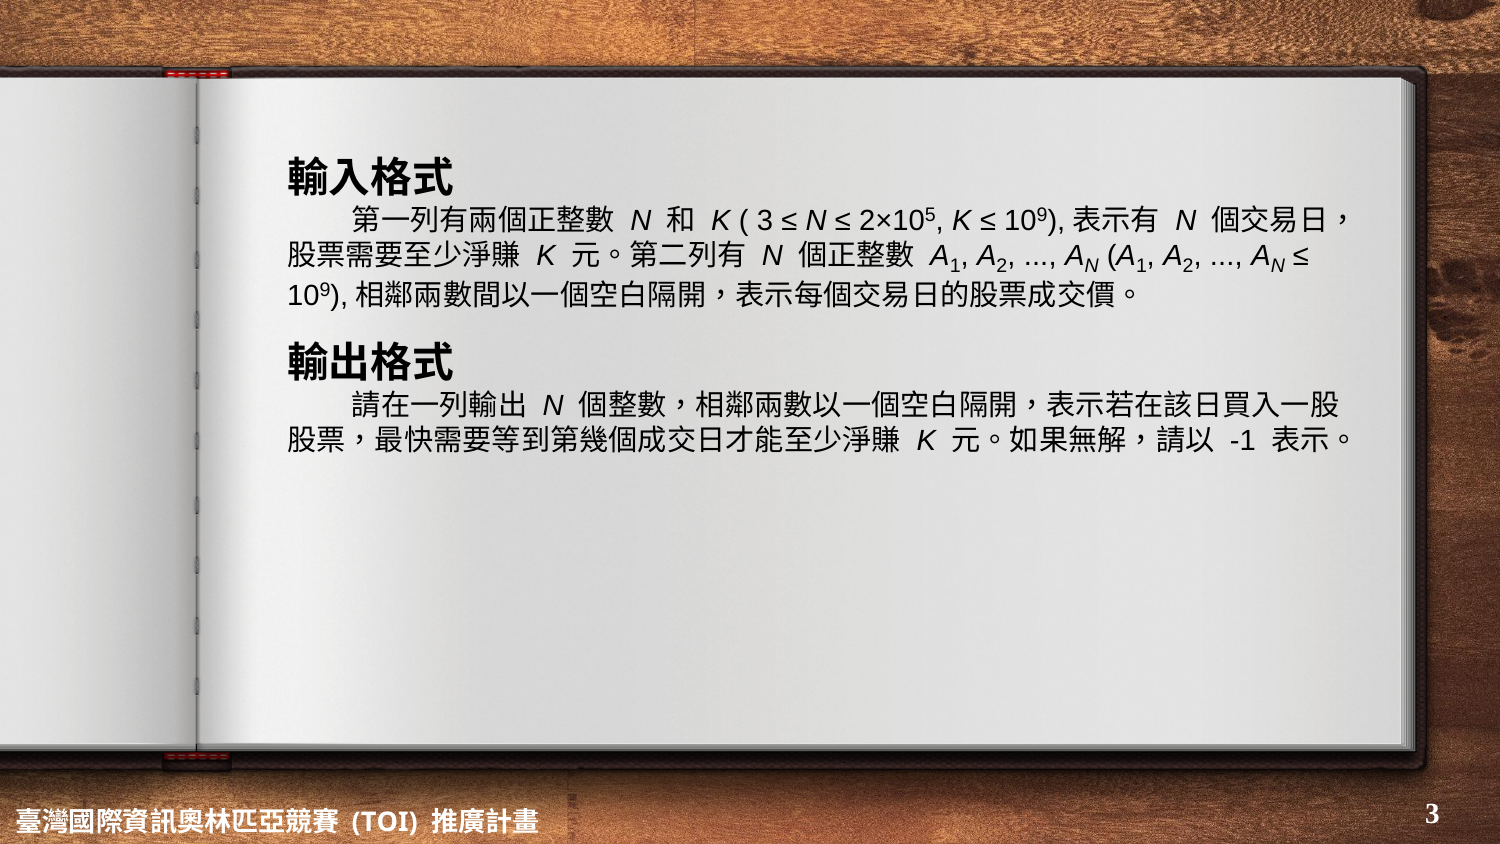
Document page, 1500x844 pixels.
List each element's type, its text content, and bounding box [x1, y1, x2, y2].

text_box 3 [1410, 779, 1500, 844]
text_box 輸入格式 第一列有兩個正整數 N 和 K ( 3 ≤ N ≤ 2×105, K ≤ 109),表示有 N 個交易日， 股票需要至少淨賺 K 元。第二列有 N 個正整數 A1, A2, ..., AN (A1, A2, ..., AN ≤ 109),相鄰兩數間以一個空白隔開，表示每個交易日的股票成交價。 輸出格式 請在一列輸出 N 個整數，相鄰兩數以一個空白隔開，表示若在該日買入一股股票，最快需要等到第幾個成交日才能至少淨賺 K 元。如果無解，請以 -1 表示。 [272, 119, 1362, 534]
